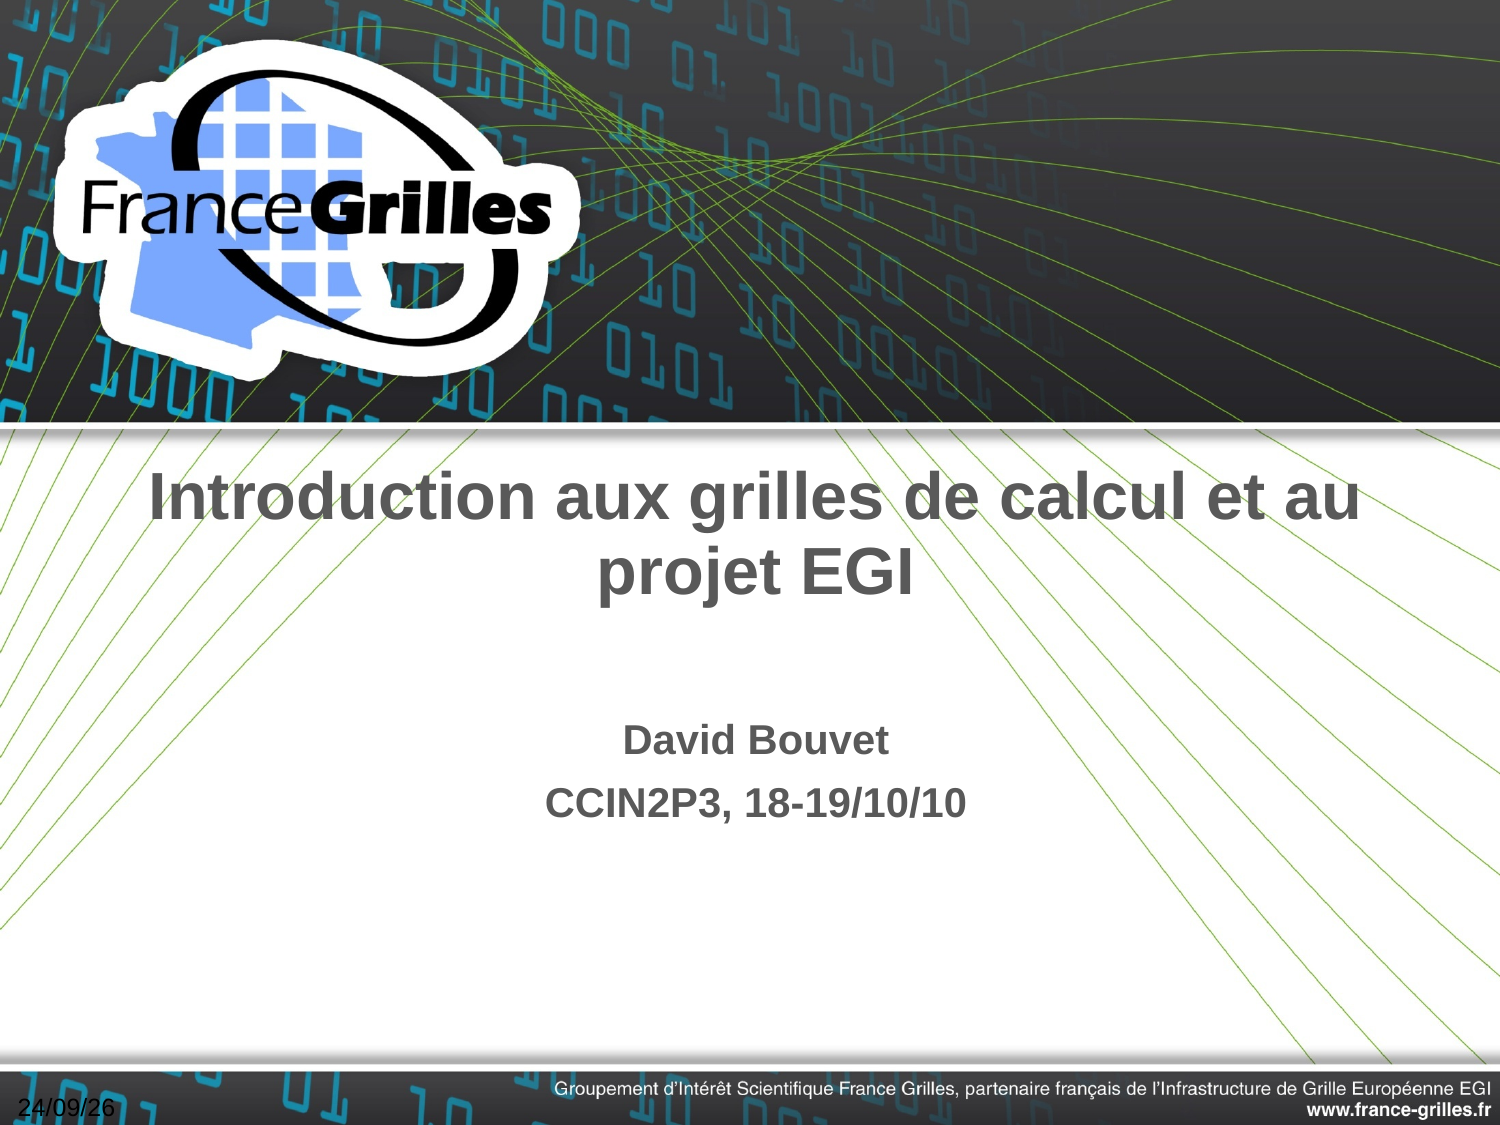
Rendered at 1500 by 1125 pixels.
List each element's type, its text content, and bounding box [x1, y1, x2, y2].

text_box 18/10/10 [17, 1074, 172, 1122]
subtitle Introduction aux grilles de calcul et au projet EGI David Bouvet CCIN2P3, 18-19/10/10 [53, 269, 1459, 1016]
picture [0, 0, 1500, 1125]
